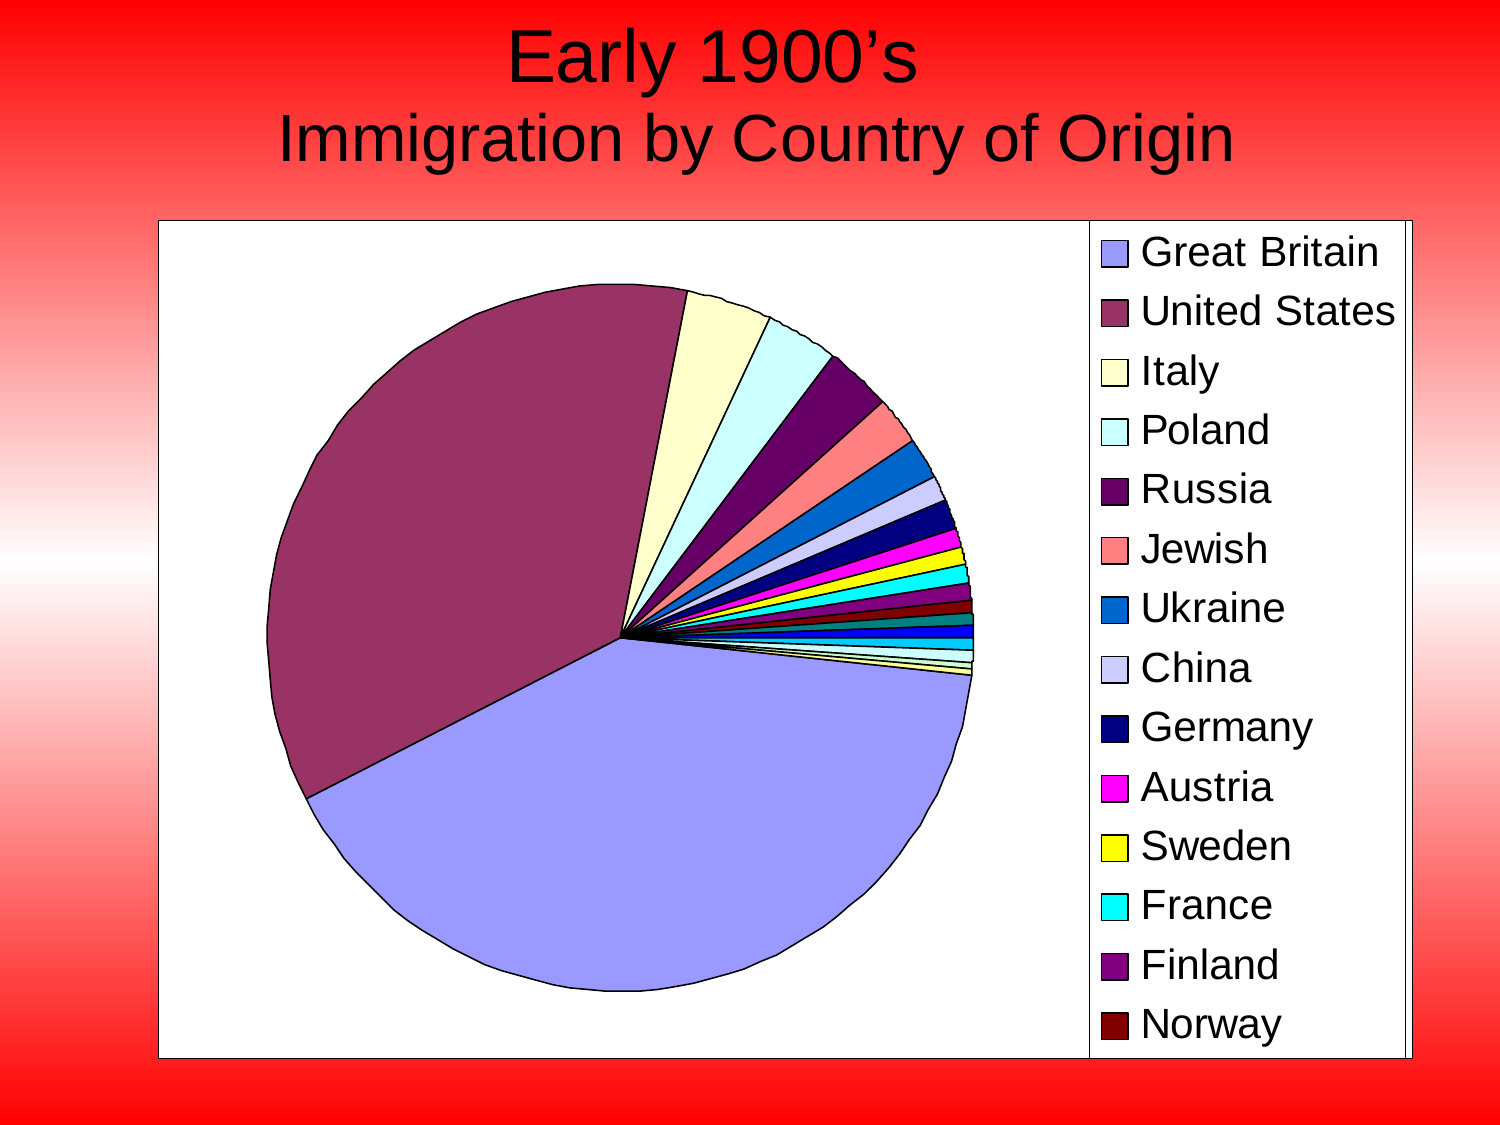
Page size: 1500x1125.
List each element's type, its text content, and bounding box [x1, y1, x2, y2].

chart [150, 212, 1422, 1067]
text_box Early 1900’s [337, 0, 1088, 87]
text_box Immigration by Country of Origin [262, 87, 1252, 183]
